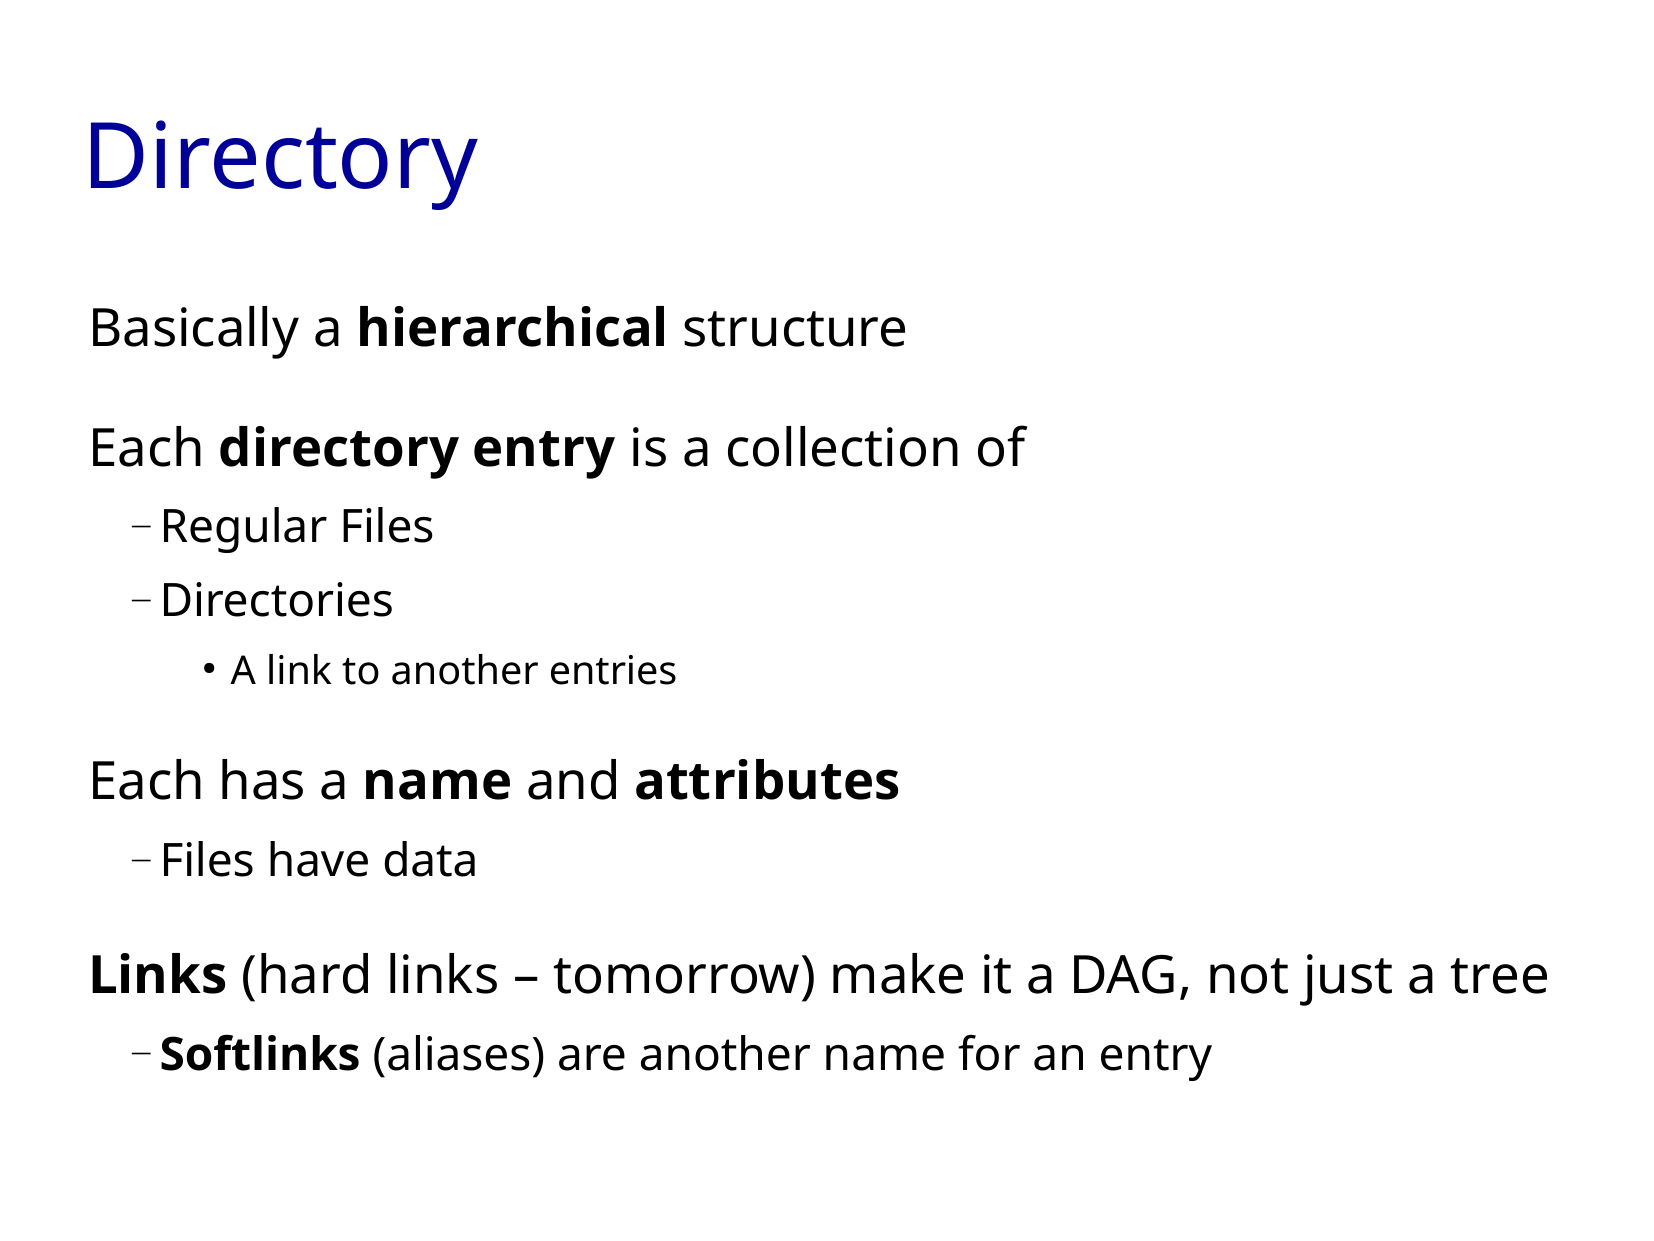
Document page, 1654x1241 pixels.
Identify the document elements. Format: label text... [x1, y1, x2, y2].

title Directory [82, 49, 1571, 257]
list Basically a hierarchical structure Each directory entry is a collection of Regular Files Directories A link to another entries Each has a name and attributes Files have data Links (hard links – tomorrow) make it a DAG, not just a tree Softlinks (aliases) are another name for an entry [60, 290, 1571, 1096]
